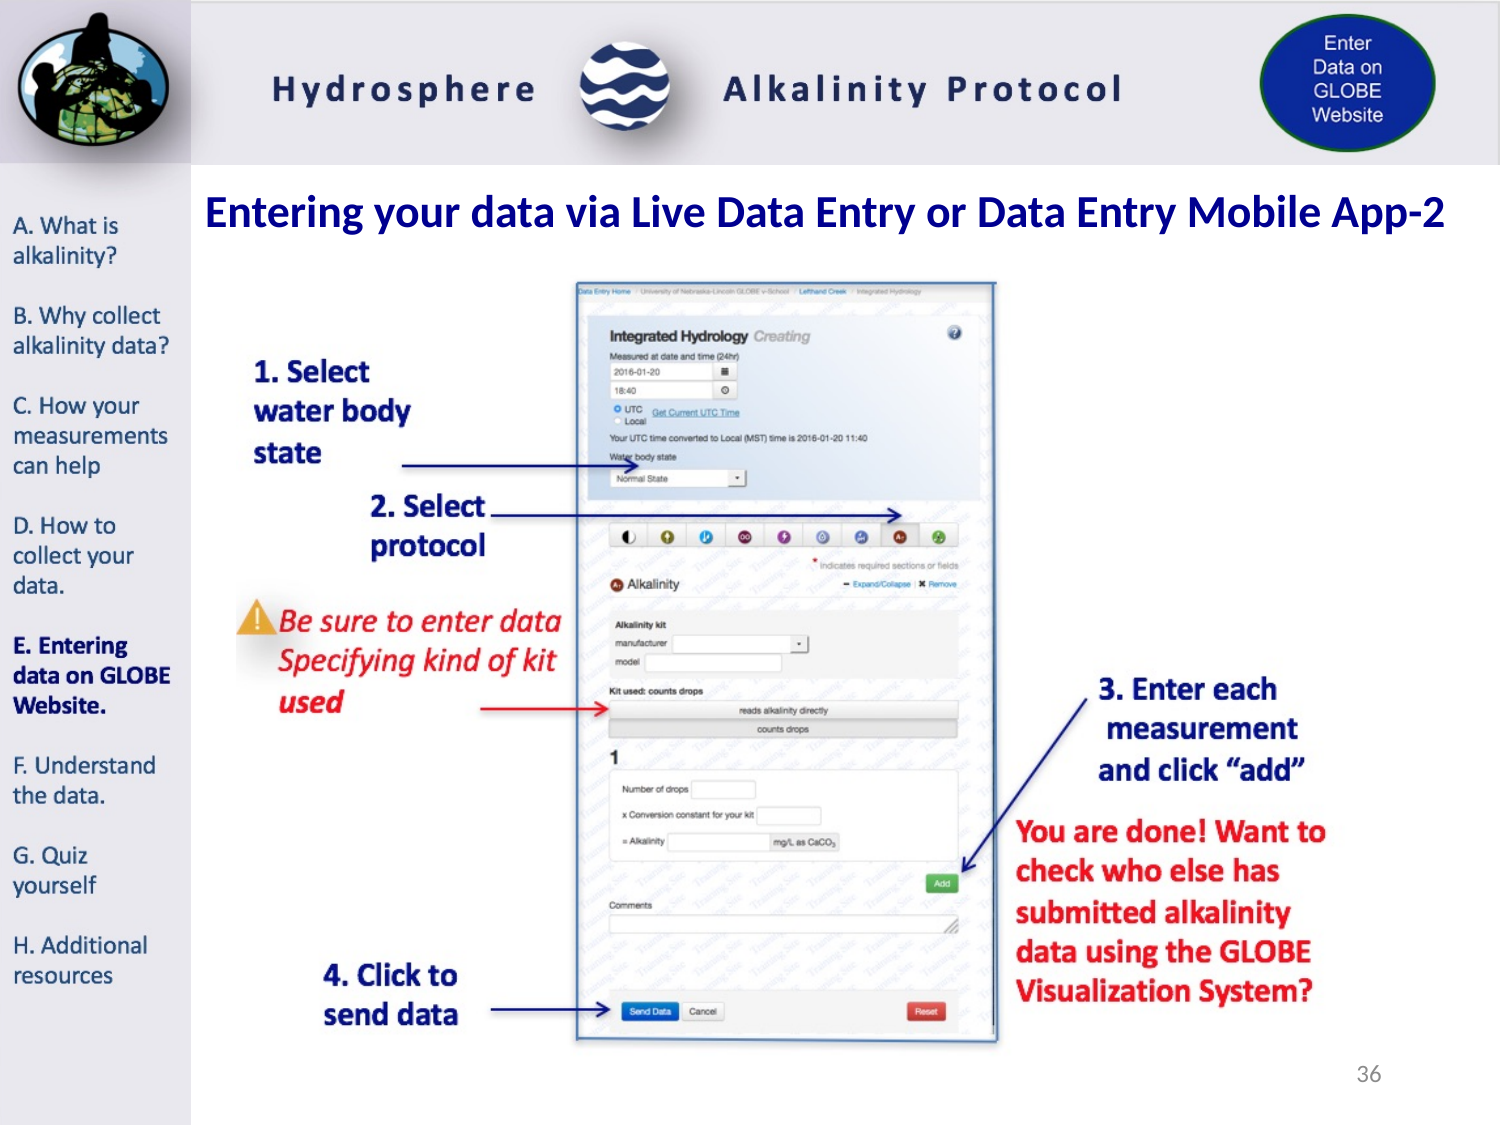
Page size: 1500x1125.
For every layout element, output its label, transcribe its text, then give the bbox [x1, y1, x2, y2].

picture [236, 261, 1371, 1058]
picture [0, 0, 1500, 1125]
slide_number <number> [1059, 1042, 1397, 1103]
title Entering your data via Live Data Entry or Data Entry Mobile App-2 [190, 170, 1484, 388]
